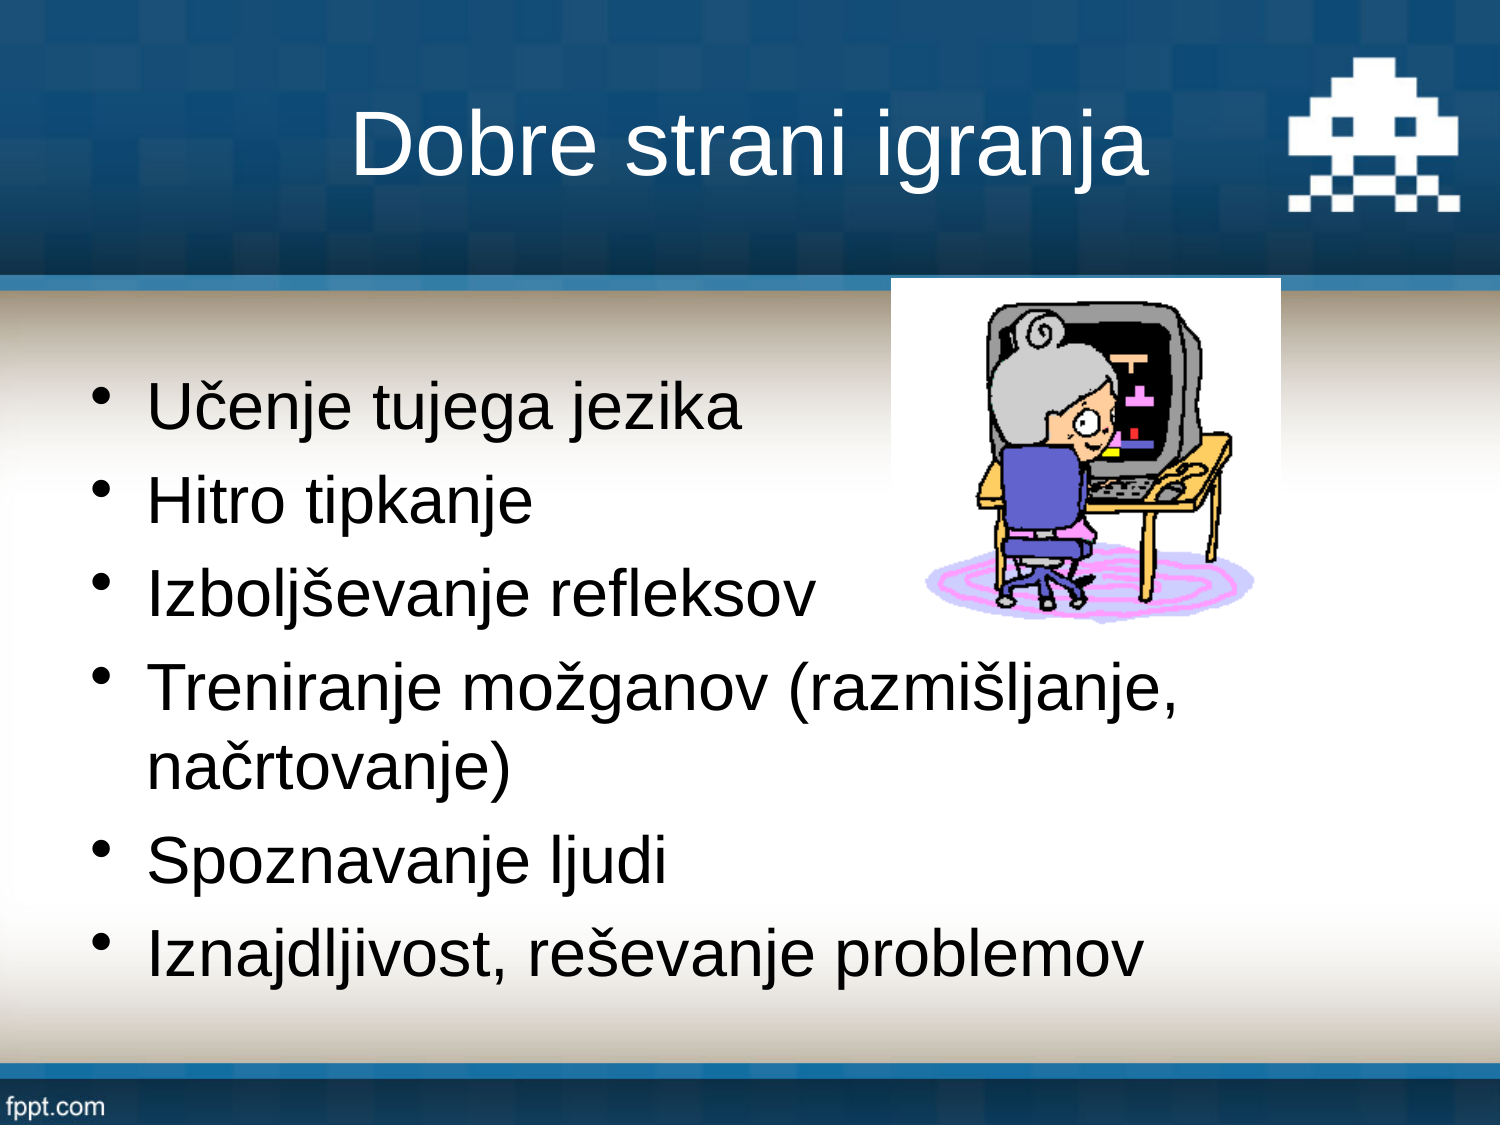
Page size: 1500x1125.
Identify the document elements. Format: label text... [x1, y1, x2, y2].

picture [0, 0, 1500, 1125]
list Učenje tujega jezika Hitro tipkanje Izboljševanje refleksov Treniranje možganov (razmišljanje, načrtovanje) Spoznavanje ljudi Iznajdljivost, reševanje problemov [75, 262, 1425, 1005]
title Dobre strani igranja [75, 45, 1425, 233]
